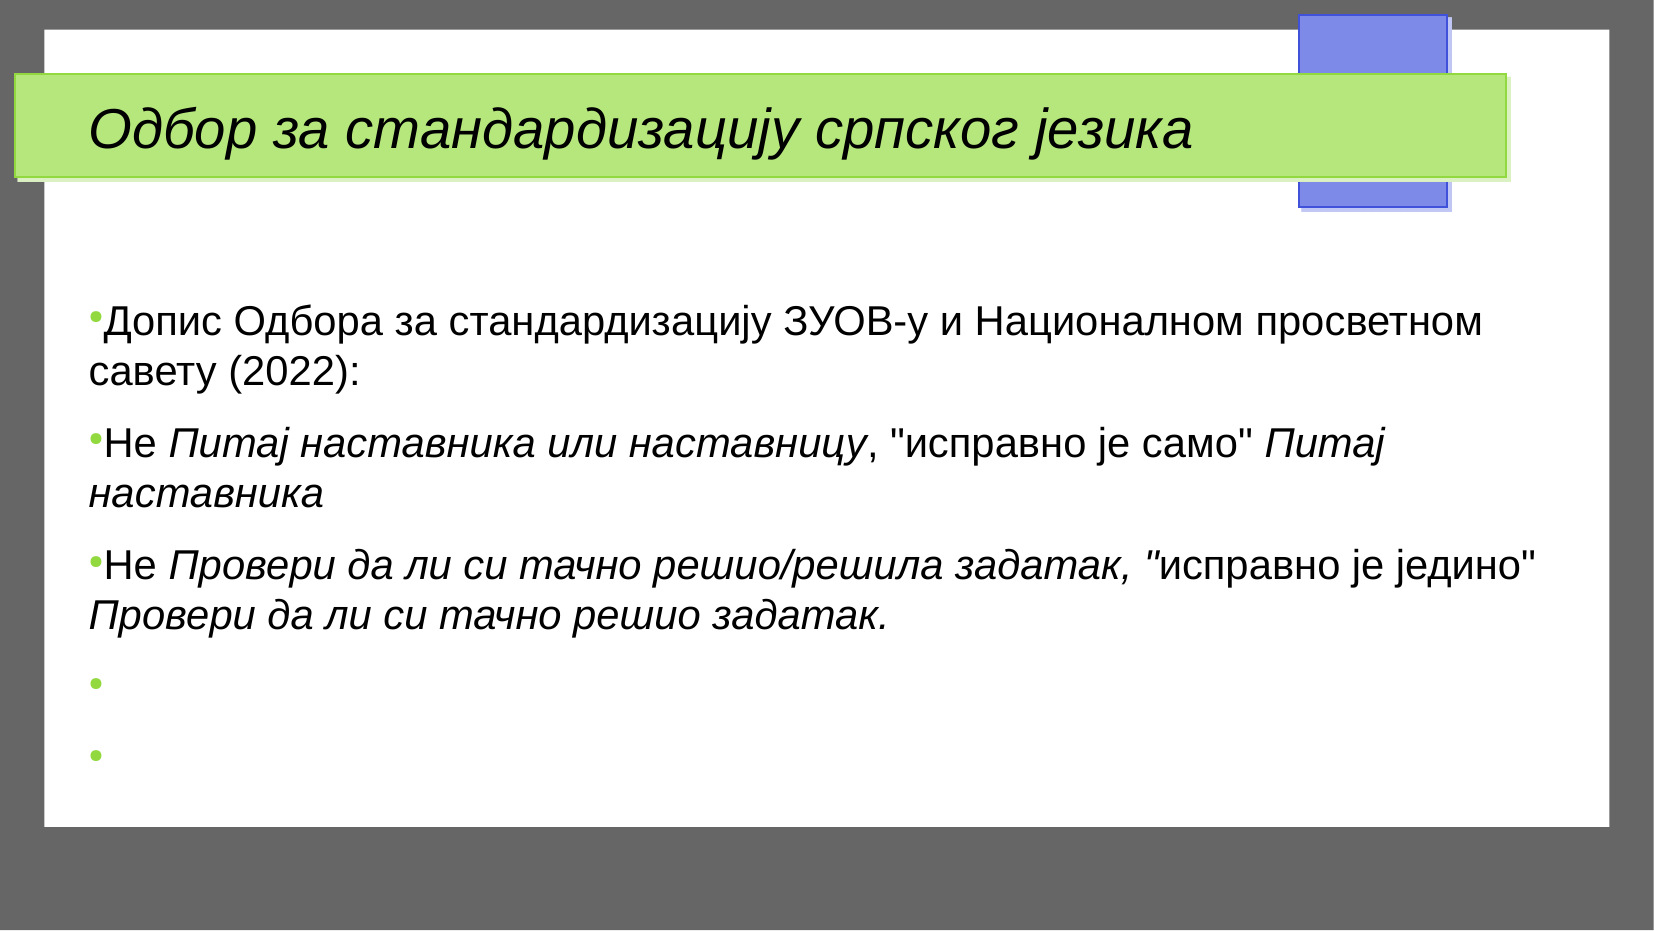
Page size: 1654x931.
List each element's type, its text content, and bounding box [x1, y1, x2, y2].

title Одбор за стандардизацију српског језика [88, 73, 1506, 178]
list Допис Одбора за стандардизацију ЗУОВ-у и Националном просветном савету (2022): Не Питај наставника или наставницу, "исправно је само" Питај наставника Не Провери да ли си тачно решио/решила задатак, "исправно је једино" Провери да ли си тачно решио задатак. [88, 221, 1565, 813]
